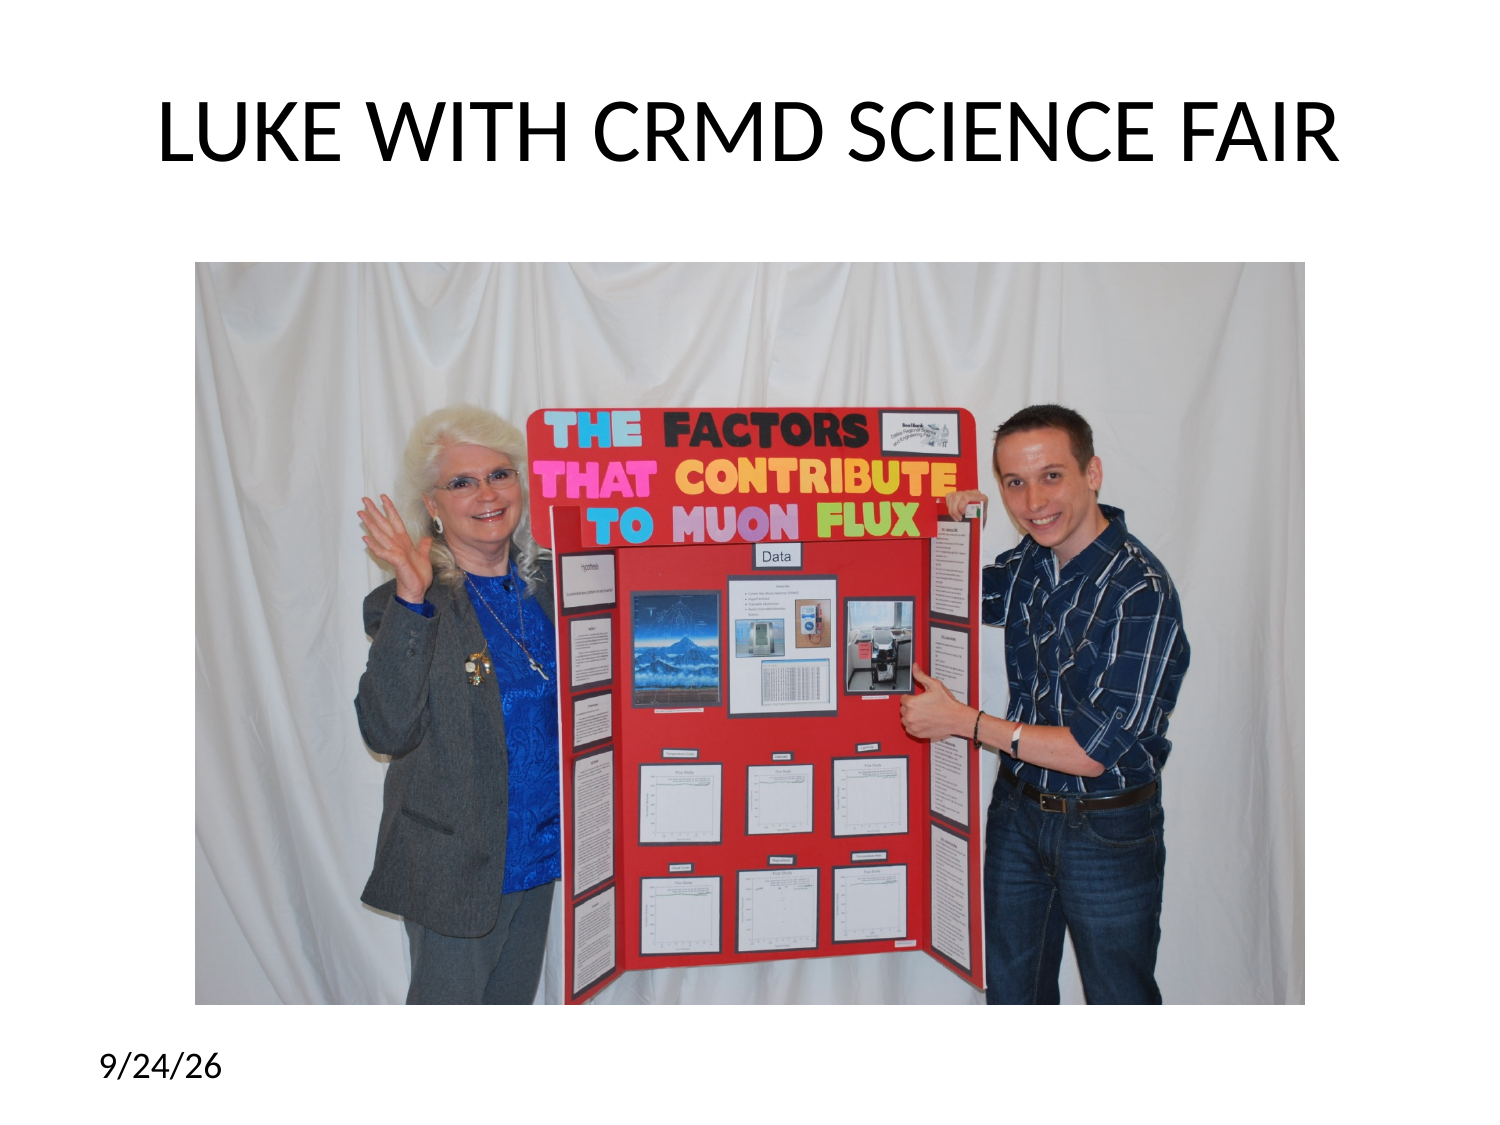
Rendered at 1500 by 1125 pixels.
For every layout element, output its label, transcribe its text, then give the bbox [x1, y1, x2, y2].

title LUKE WITH CRMD SCIENCE FAIR [75, 45, 1425, 233]
picture [195, 262, 1305, 1005]
